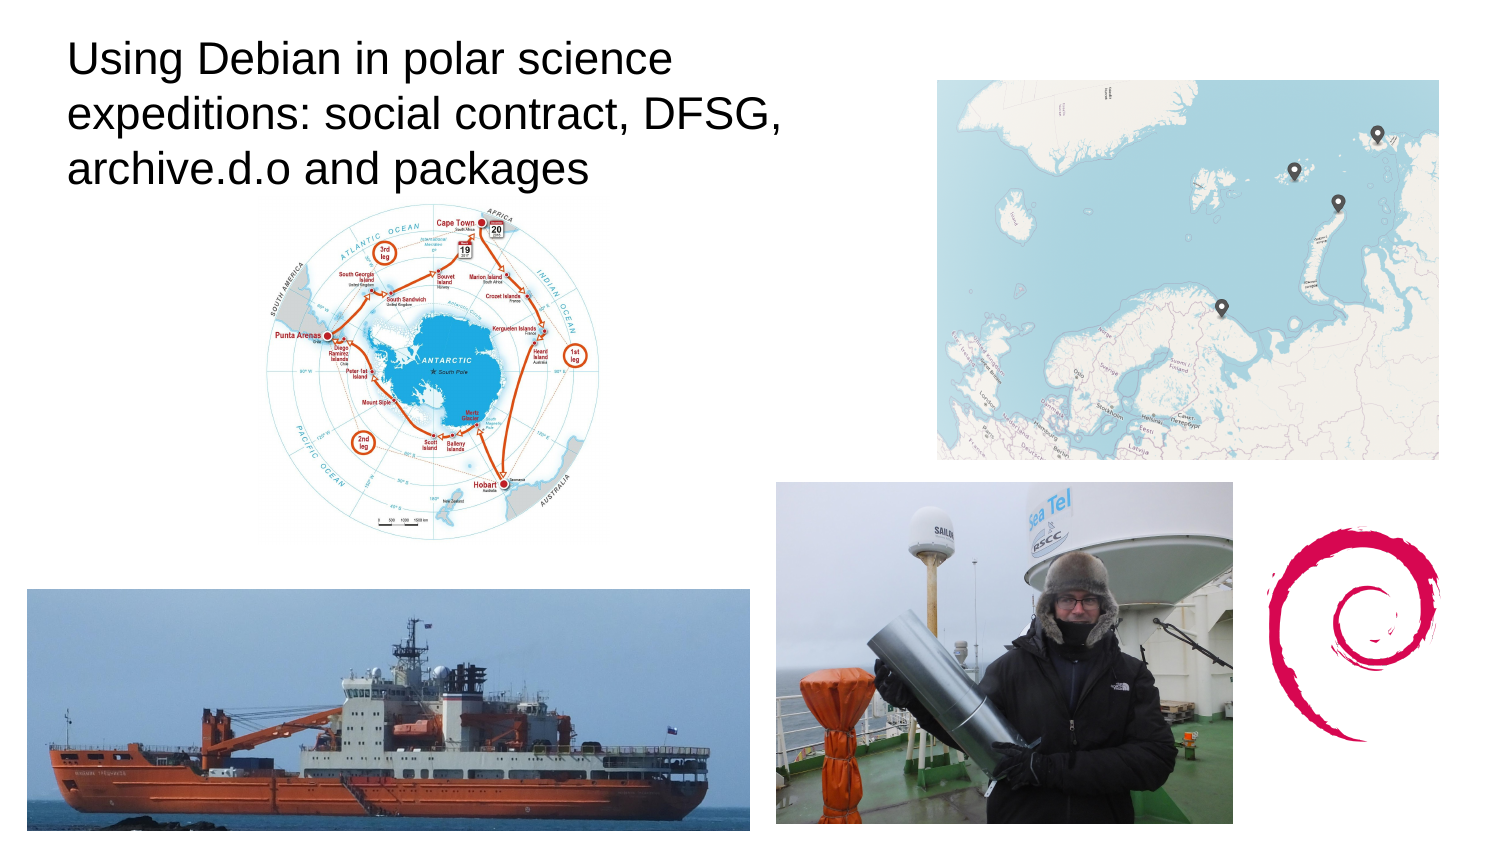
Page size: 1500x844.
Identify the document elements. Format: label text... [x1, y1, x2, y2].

text_box Using Debian in polar science expeditions: social contract, DFSG, archive.d.o and packages [53, 22, 858, 188]
picture [0, 0, 1500, 844]
